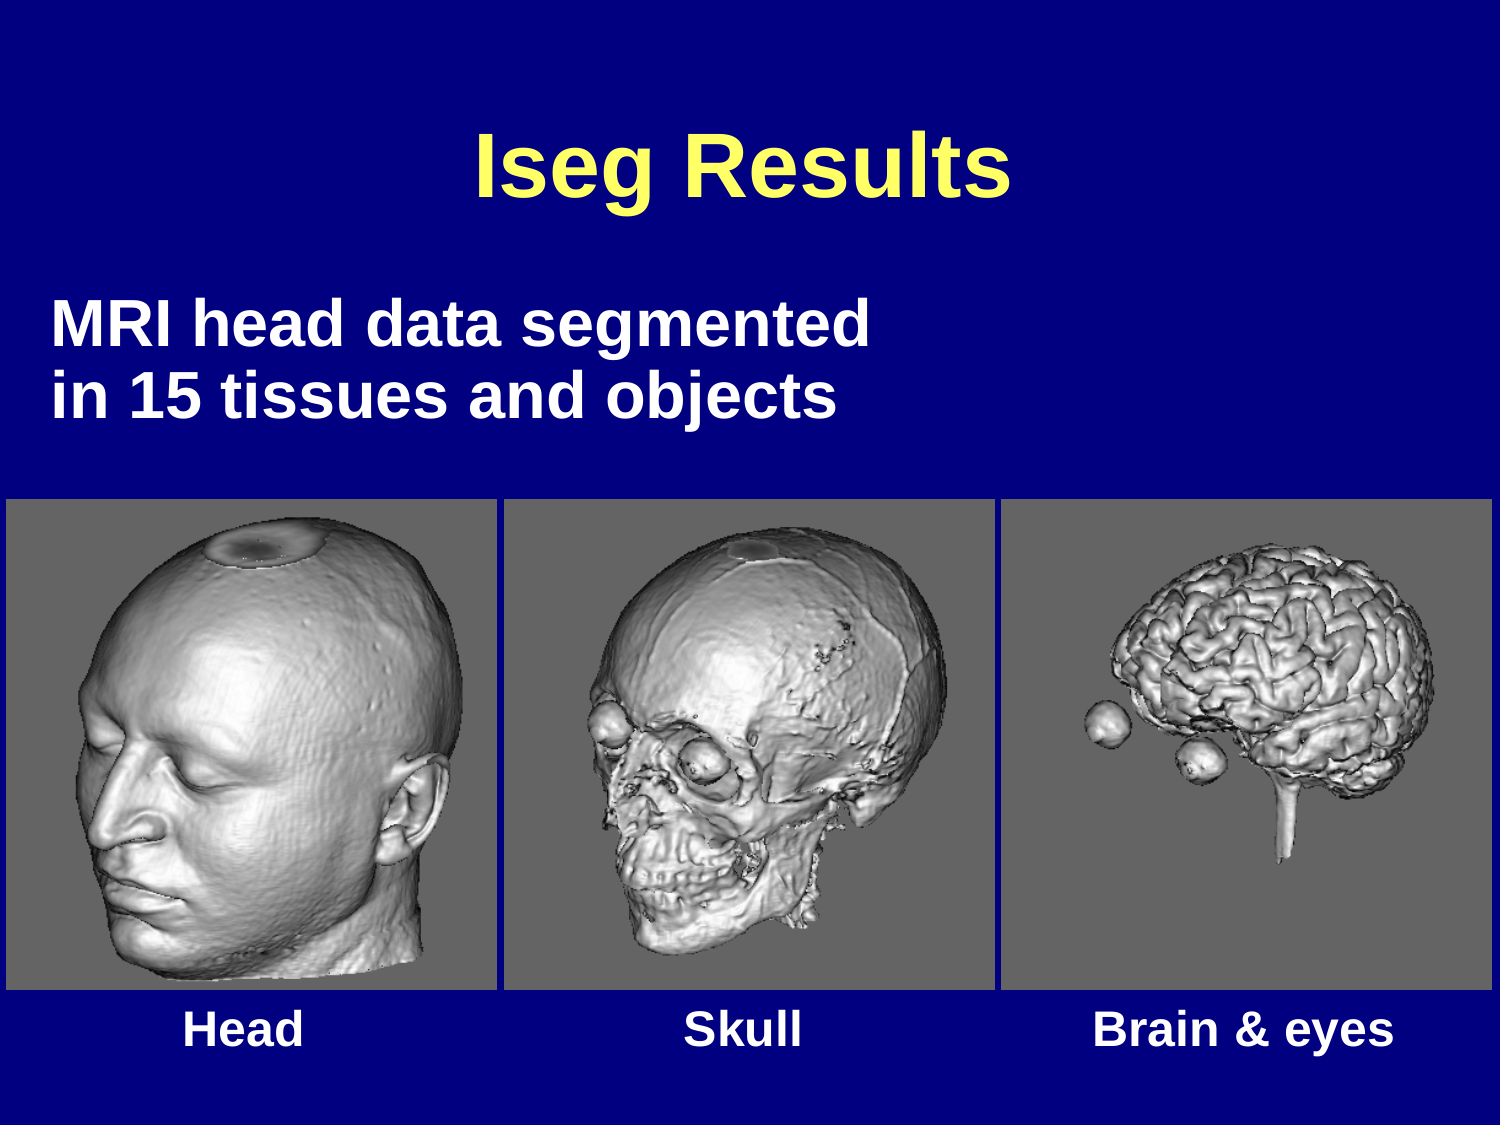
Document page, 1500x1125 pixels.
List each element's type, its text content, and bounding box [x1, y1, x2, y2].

picture [504, 499, 995, 990]
title Iseg Results [99, 37, 1388, 225]
text_box Skull [564, 989, 923, 1071]
text_box Head [64, 989, 423, 1071]
picture [1001, 499, 1492, 990]
picture [6, 499, 497, 990]
text_box Brain & eyes [1064, 989, 1423, 1071]
list MRI head data segmented in 15 tissues and objects [35, 272, 1046, 457]
